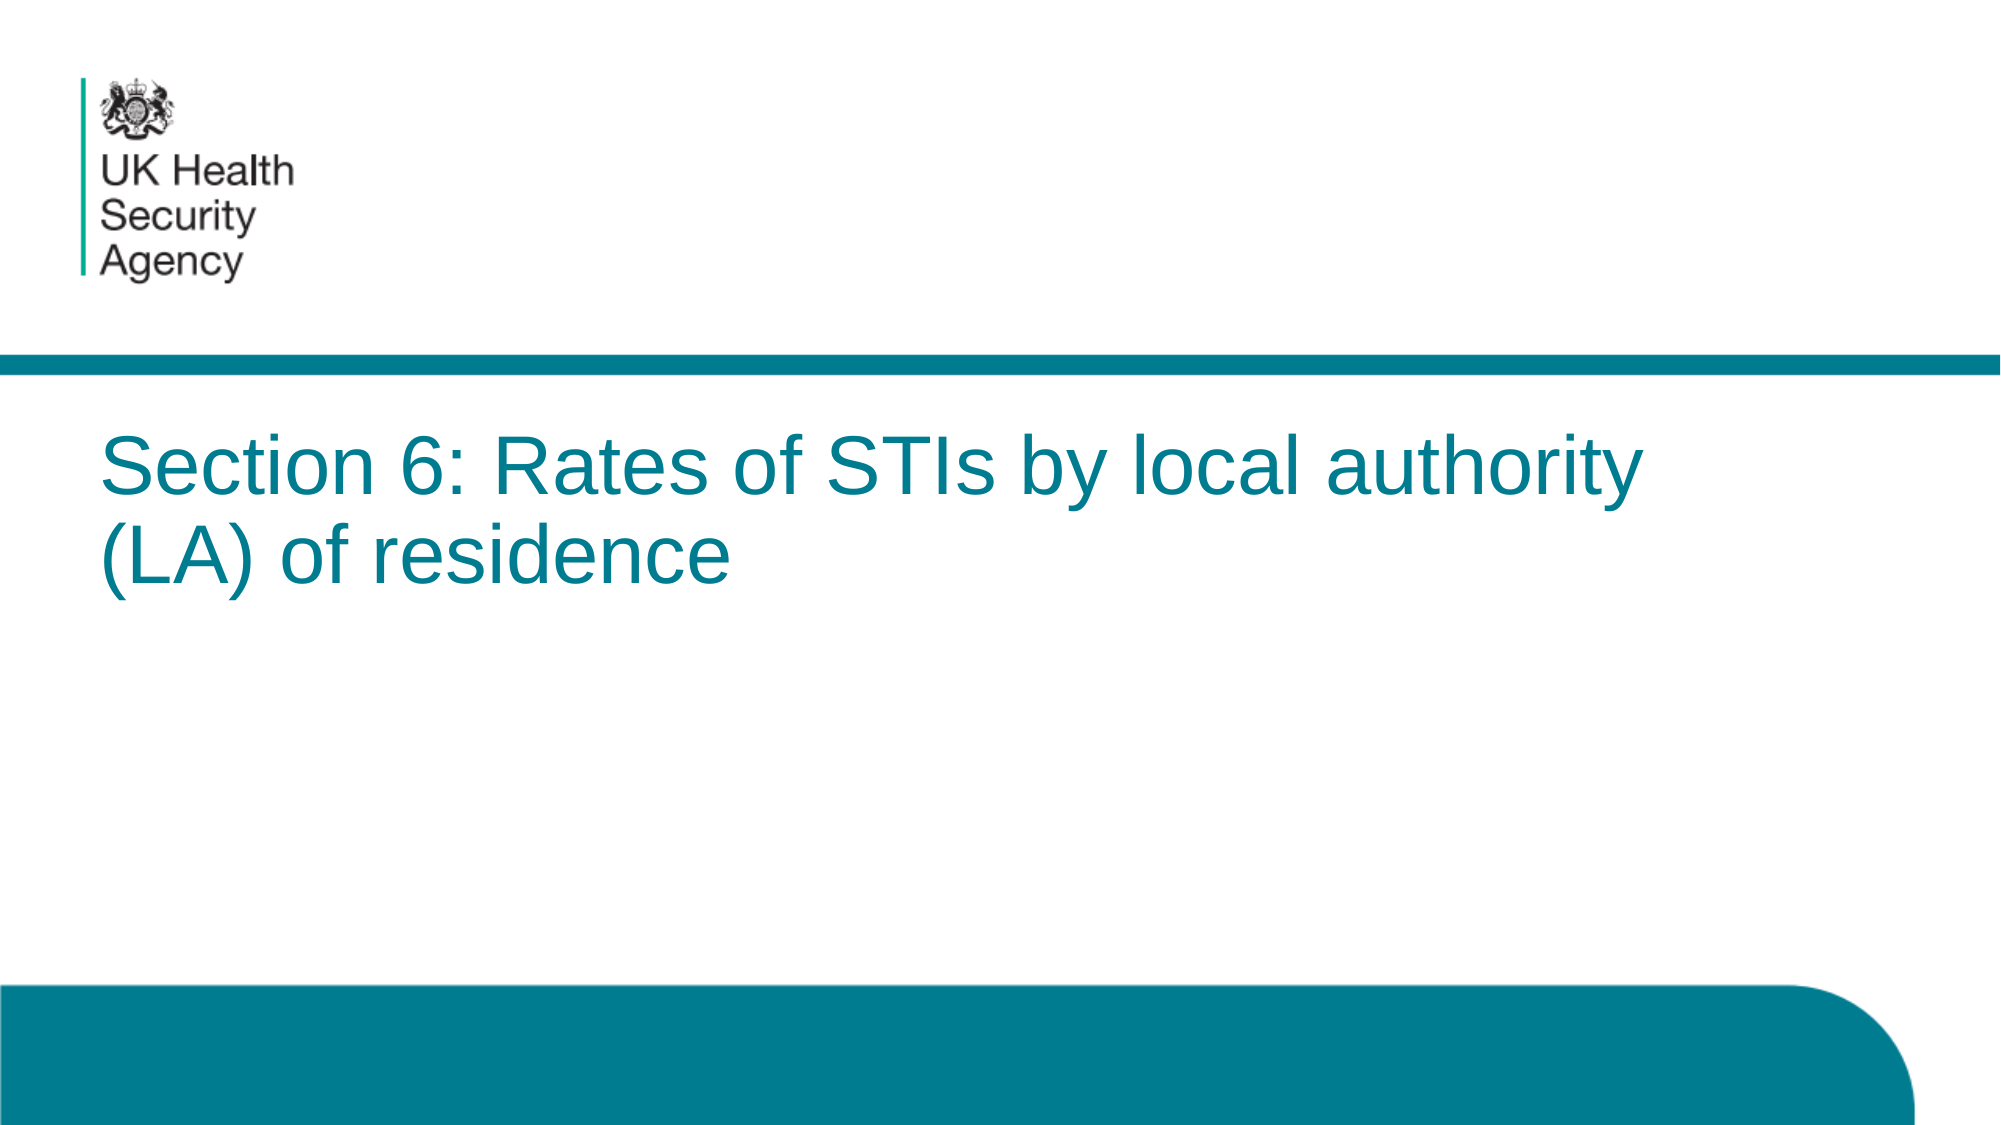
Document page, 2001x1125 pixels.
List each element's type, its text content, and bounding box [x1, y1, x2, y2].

title Section 6: Rates of STIs by local authority (LA) of residence [84, 414, 1804, 807]
